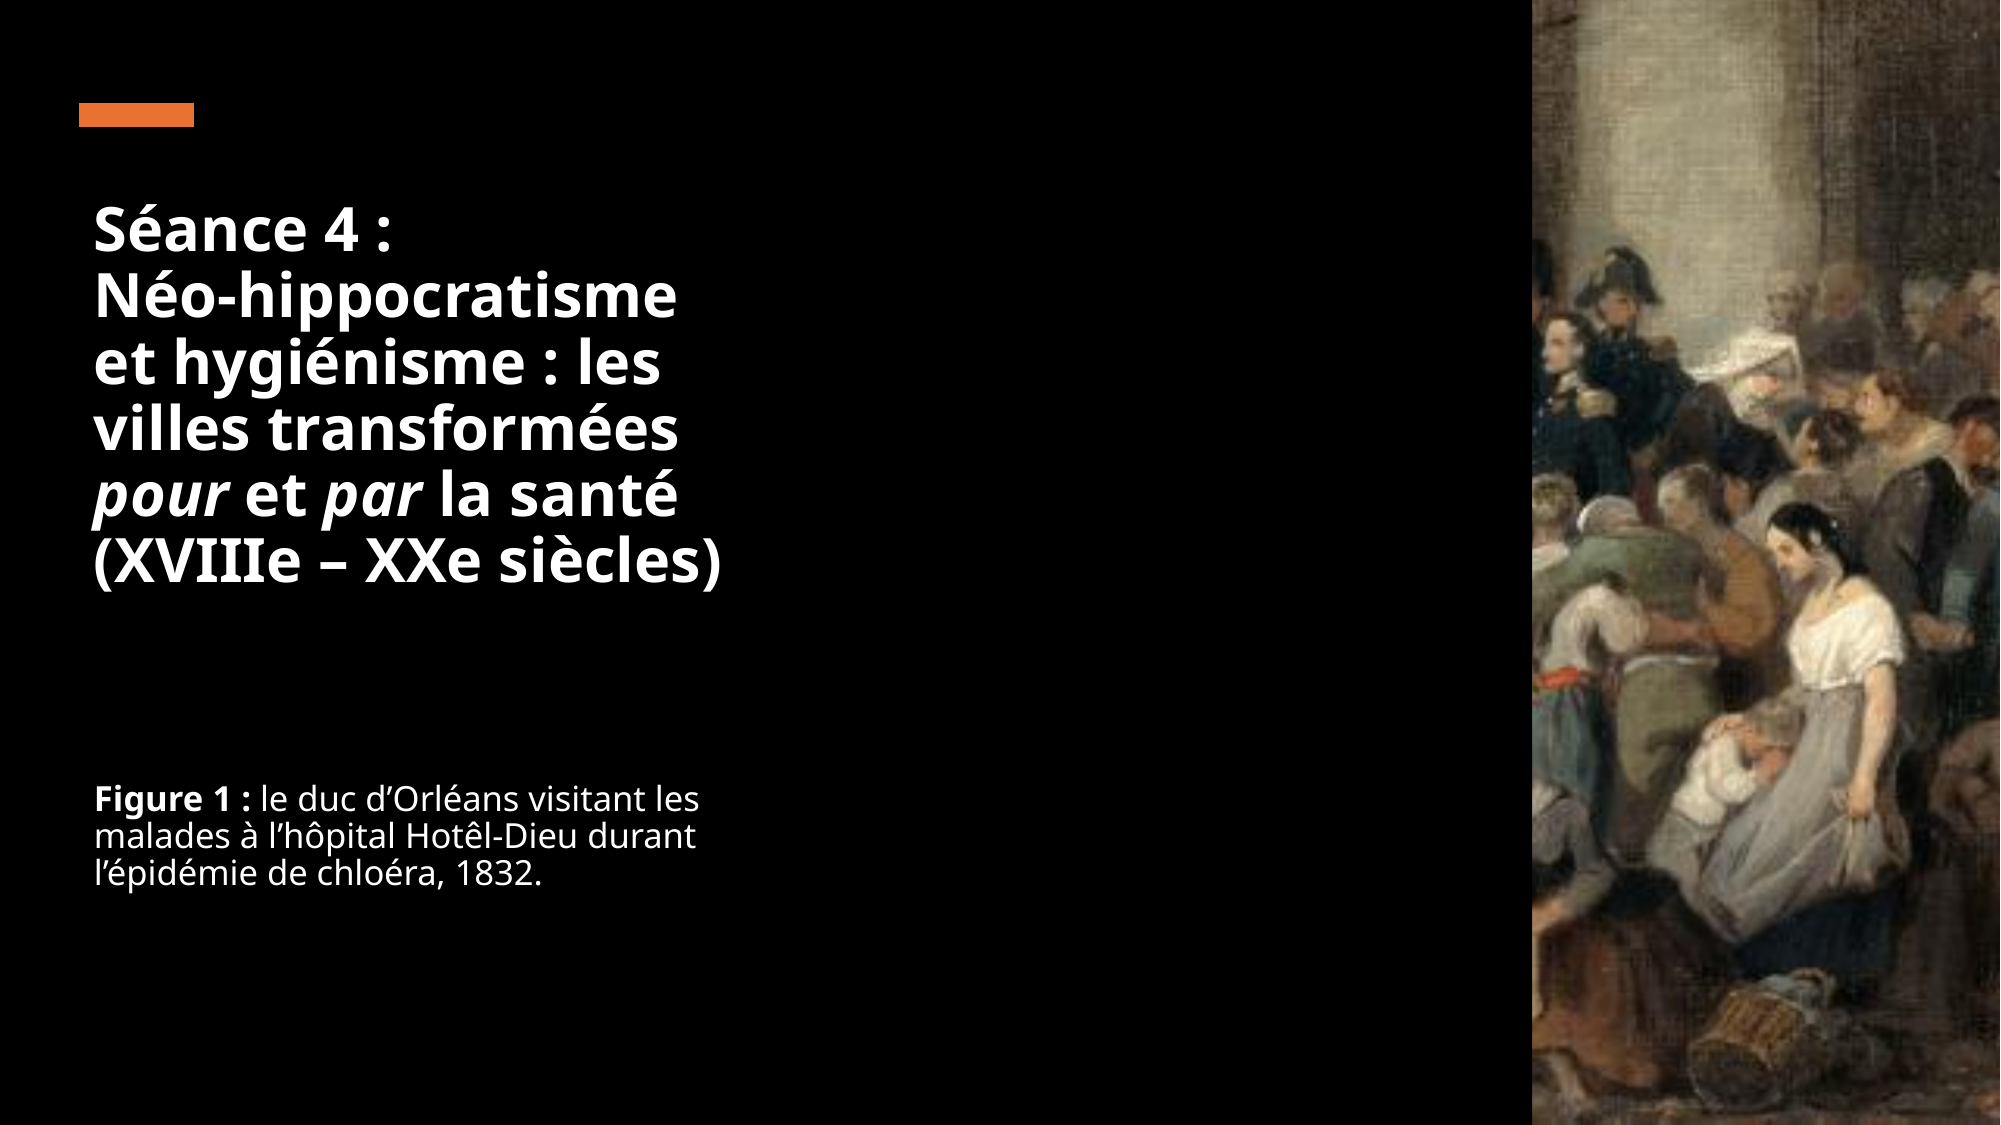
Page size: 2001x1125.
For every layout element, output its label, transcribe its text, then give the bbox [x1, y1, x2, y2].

picture [1532, 0, 2000, 1125]
title Séance 4 : Néo-hippocratisme et hygiénisme : les villes transformées pour et par la santé (XVIIIe – XXe siècles) Figure 1 : le duc d’Orléans visitant les malades à l’hôpital Hotêl-Dieu durant l’épidémie de chloéra, 1832. [78, 171, 739, 901]
text_box [0, 0, 1532, 1125]
